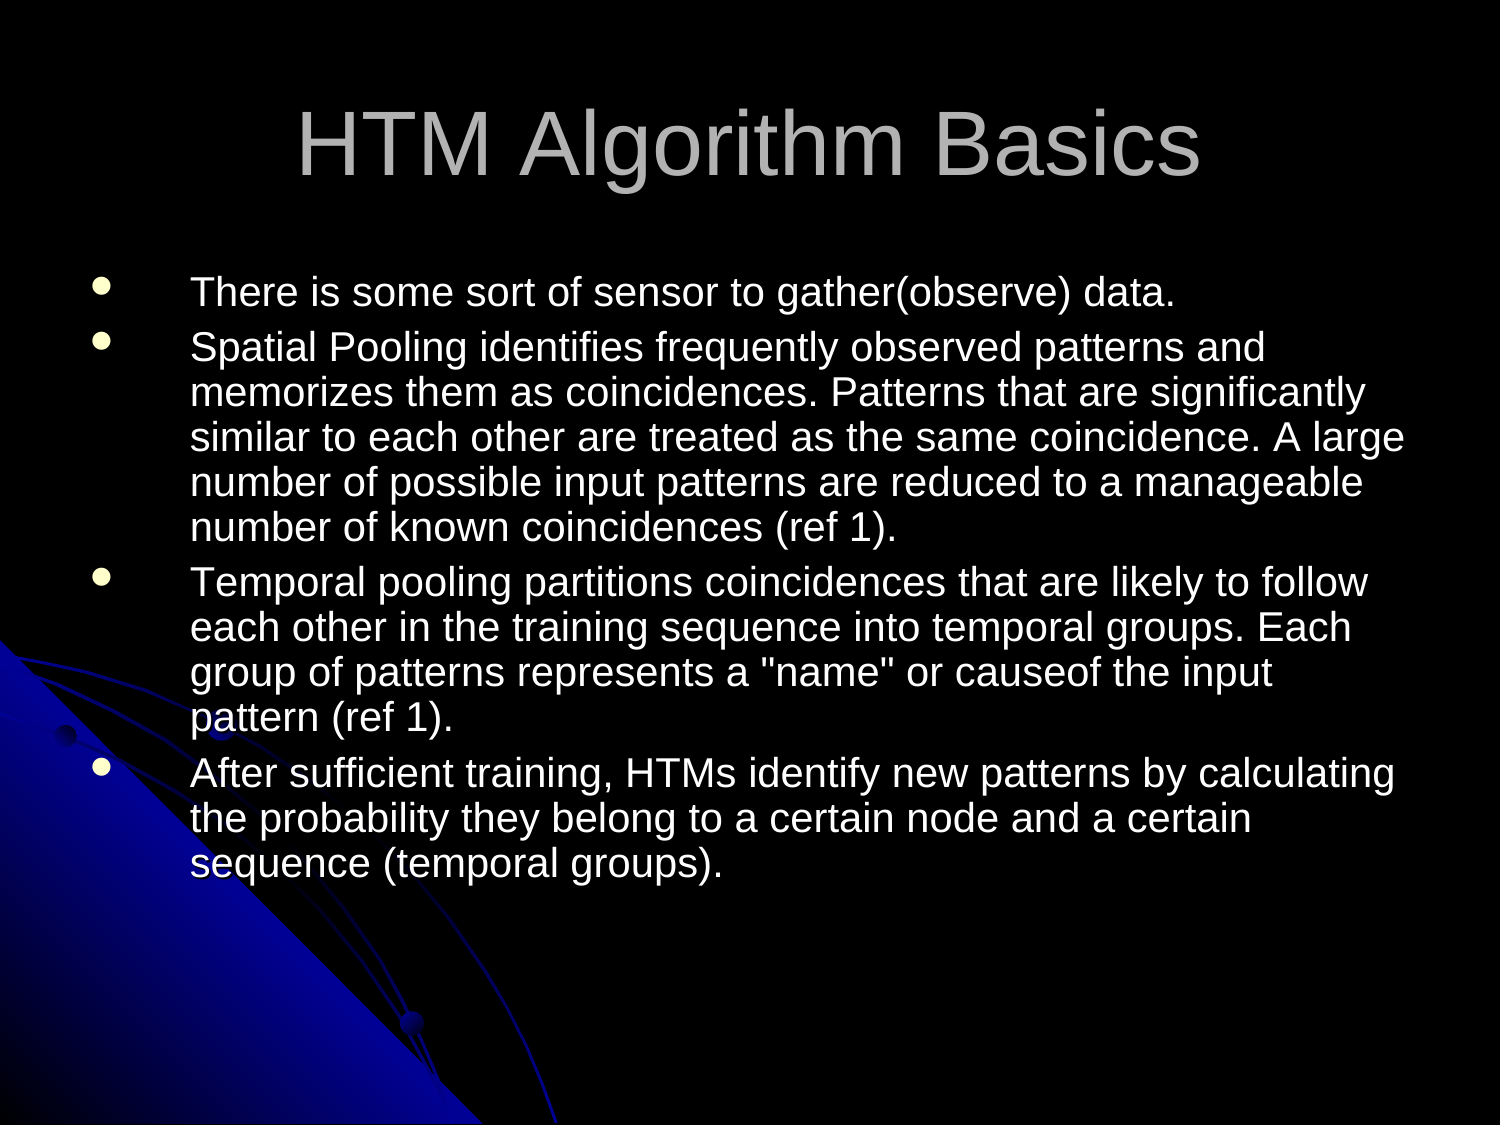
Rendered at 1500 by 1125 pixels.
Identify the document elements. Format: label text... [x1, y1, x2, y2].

list There is some sort of sensor to gather(observe) data. Spatial Pooling identifies frequently observed patterns and memorizes them as coincidences. Patterns that are significantly similar to each other are treated as the same coincidence. A large number of possible input patterns are reduced to a manageable number of known coincidences (ref 1). Temporal pooling partitions coincidences that are likely to follow each other in the training sequence into temporal groups. Each group of patterns represents a "name" or causeof the input pattern (ref 1). After sufficient training, HTMs identify new patterns by calculating the probability they belong to a certain node and a certain sequence (temporal groups). [75, 262, 1426, 1006]
title HTM Algorithm Basics [75, 45, 1426, 233]
